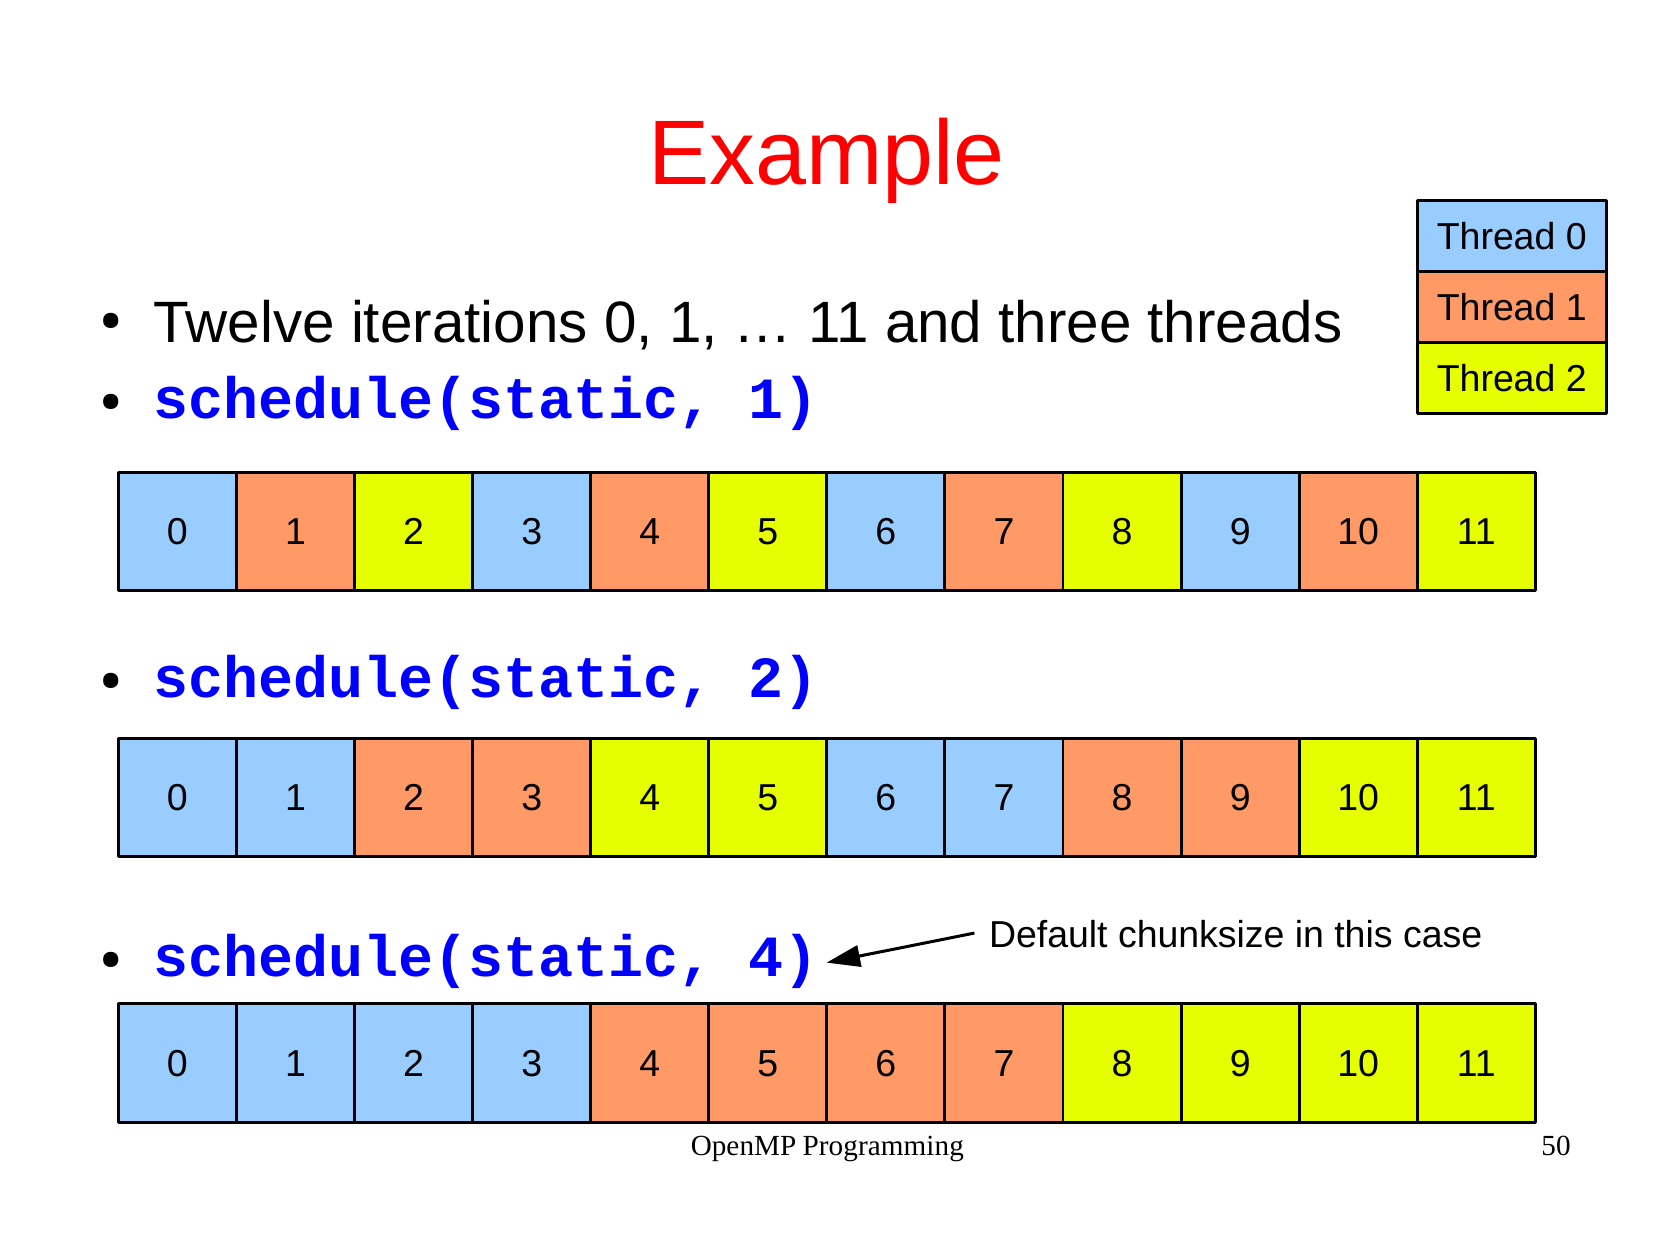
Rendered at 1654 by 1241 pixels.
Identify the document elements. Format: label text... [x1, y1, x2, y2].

text_box 11 [1417, 472, 1536, 591]
text_box 6 [826, 1003, 945, 1123]
text_box 2 [354, 472, 472, 591]
text_box 3 [472, 1003, 591, 1123]
text_box Thread 1 [1417, 271, 1607, 342]
list Twelve iterations 0, 1, … 11 and three threads schedule(static, 1) schedule(static, 2) schedule(static, 4) [82, 290, 1571, 1109]
text_box 7 [944, 738, 1062, 857]
text_box 9 [1181, 472, 1299, 591]
text_box 2 [354, 1003, 472, 1123]
text_box 1 [236, 738, 354, 857]
text_box 8 [1062, 472, 1181, 591]
text_box 5 [709, 1003, 826, 1123]
text_box 0 [118, 1003, 236, 1123]
text_box 11 [1417, 1003, 1536, 1123]
text_box 9 [1182, 738, 1299, 857]
text_box 4 [590, 472, 708, 591]
text_box 6 [826, 472, 944, 591]
text_box 8 [1062, 738, 1182, 857]
text_box 0 [118, 738, 236, 857]
text_box 6 [826, 738, 944, 857]
text_box 2 [354, 738, 473, 857]
text_box 1 [236, 472, 354, 591]
text_box 1 [236, 1003, 354, 1123]
text_box 3 [472, 472, 590, 591]
text_box 9 [1181, 1003, 1300, 1123]
text_box 5 [708, 738, 826, 857]
text_box 4 [591, 1003, 709, 1123]
text_box Thread 2 [1417, 342, 1607, 414]
text_box 10 [1299, 738, 1417, 857]
text_box 11 [1417, 738, 1536, 857]
text_box 7 [945, 1003, 1062, 1123]
text_box 10 [1299, 472, 1417, 591]
text_box 5 [708, 472, 826, 591]
title Example [82, 49, 1571, 257]
text_box 0 [118, 472, 236, 591]
text_box 4 [590, 738, 708, 857]
text_box Thread 0 [1417, 200, 1607, 271]
text_box 8 [1062, 1003, 1181, 1123]
text_box 7 [944, 472, 1062, 591]
text_box Default chunksize in this case [974, 905, 1498, 963]
text_box 3 [473, 738, 590, 857]
text_box 10 [1300, 1003, 1417, 1123]
